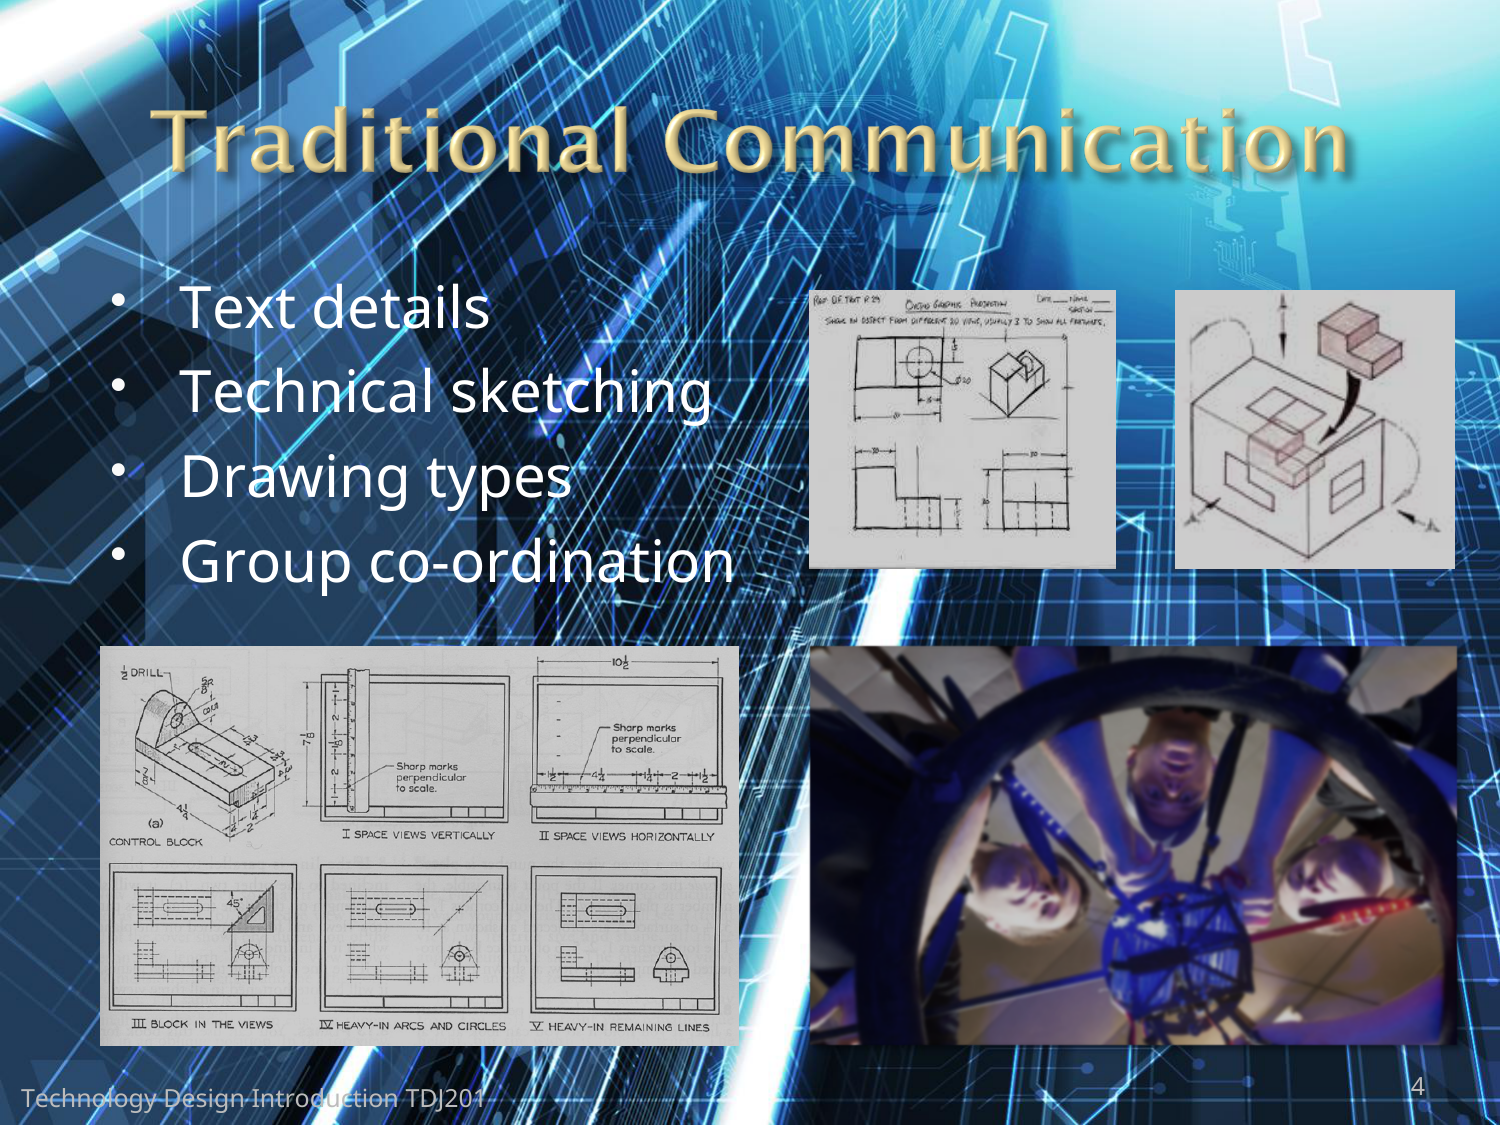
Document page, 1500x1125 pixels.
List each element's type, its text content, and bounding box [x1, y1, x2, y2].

list Text details Technical sketching Drawing types Group co-ordination [75, 262, 1426, 1035]
text_box Technology Design Introduction TDJ201 [0, 1059, 510, 1120]
picture [0, 0, 1500, 1125]
text_box [75, 45, 1426, 262]
text_box <number> [1299, 1052, 1426, 1113]
